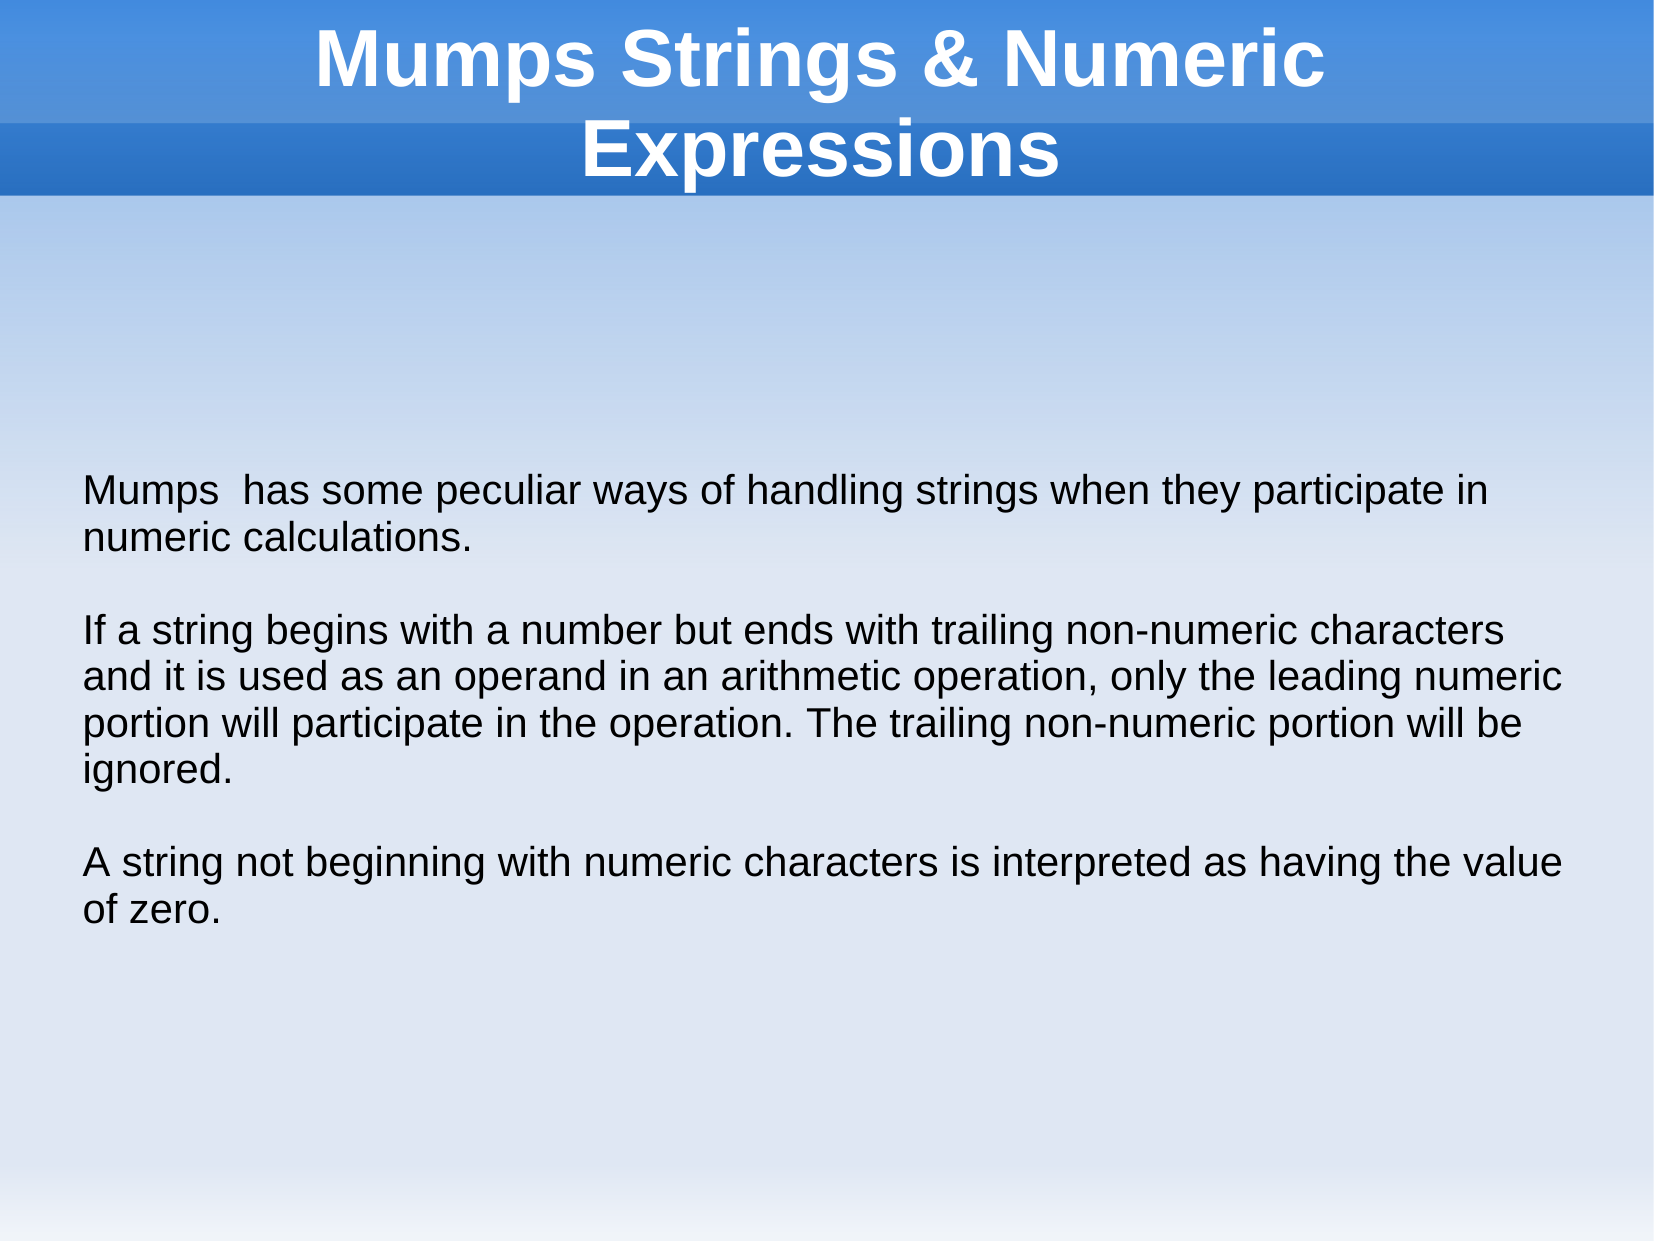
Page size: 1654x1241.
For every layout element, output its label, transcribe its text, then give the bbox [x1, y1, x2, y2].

subtitle Mumps has some peculiar ways of handling strings when they participate in numeric calculations. If a string begins with a number but ends with trailing non-numeric characters and it is used as an operand in an arithmetic operation, only the leading numeric portion will participate in the operation. The trailing non-numeric portion will be ignored. A string not beginning with numeric characters is interpreted as having the value of zero. [82, 290, 1571, 1109]
title Mumps Strings & Numeric Expressions [76, 0, 1565, 208]
picture [0, 0, 1654, 1241]
